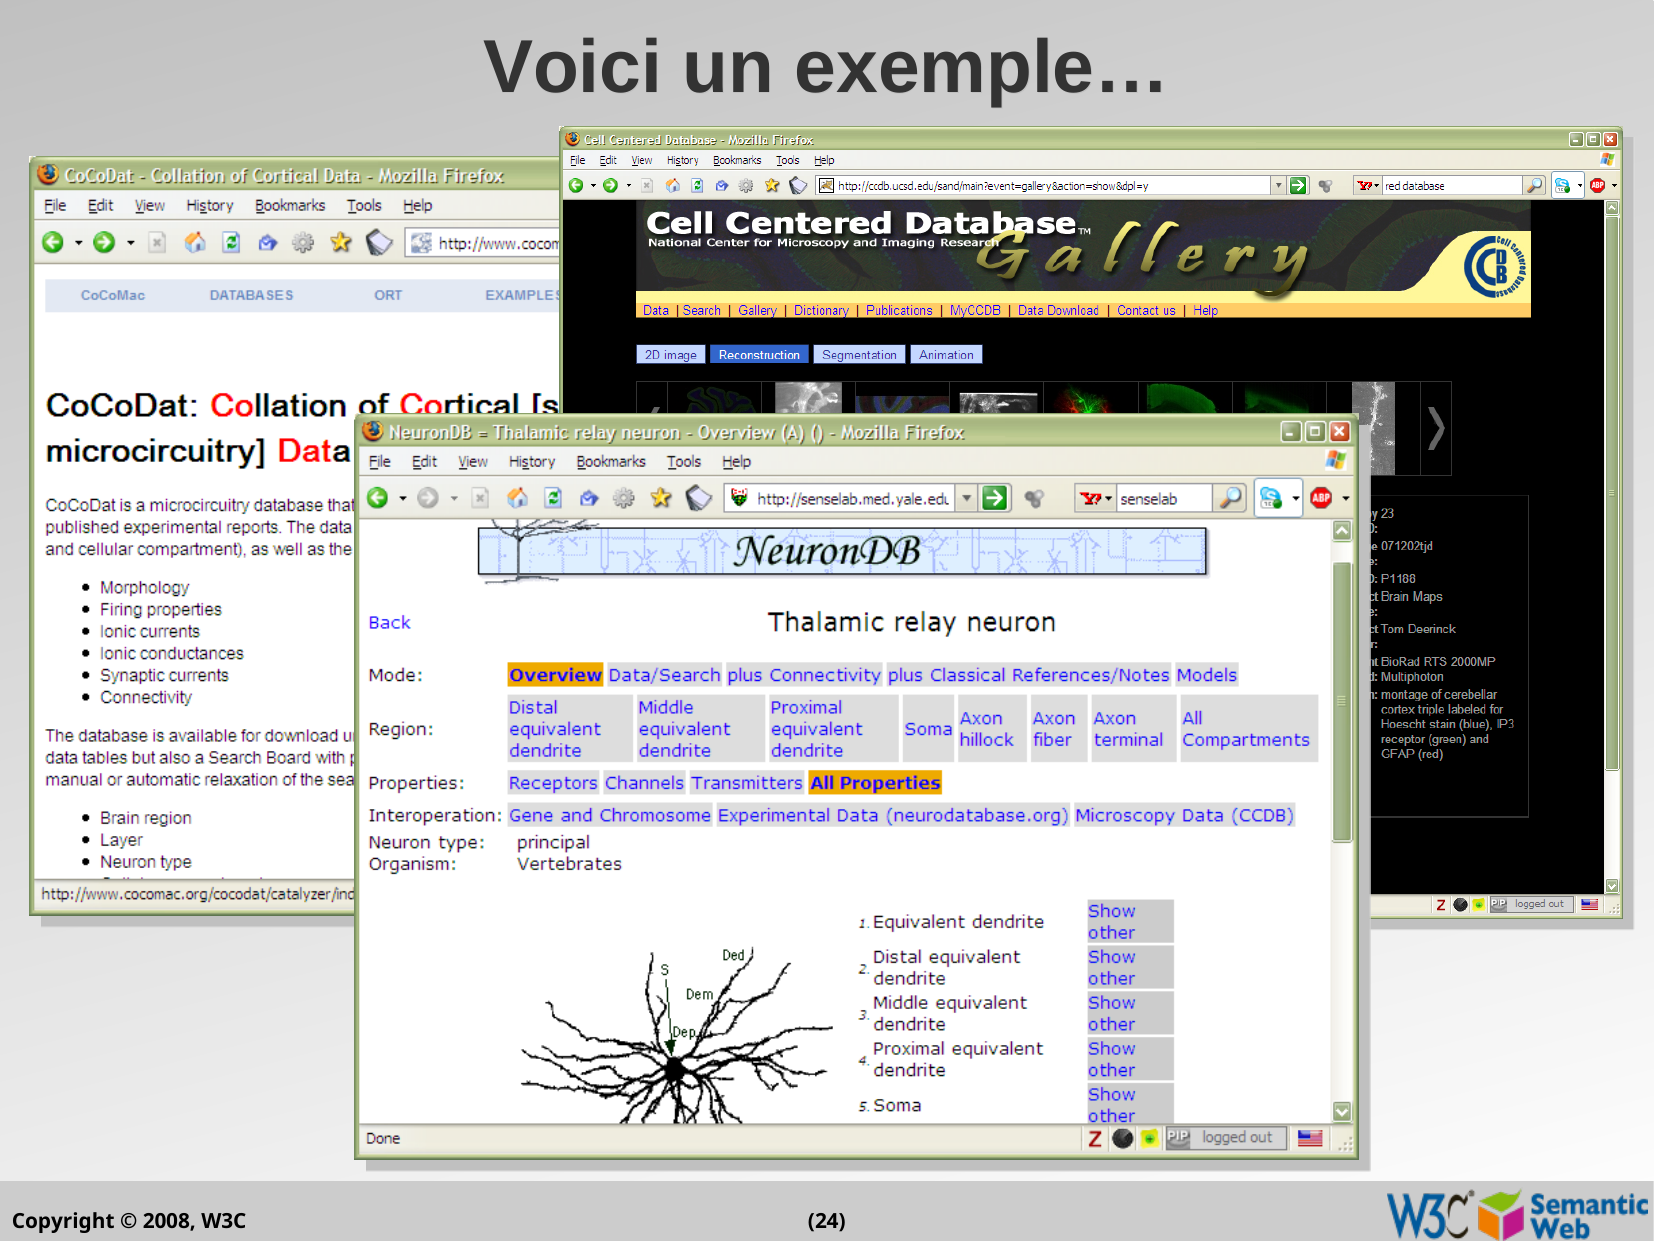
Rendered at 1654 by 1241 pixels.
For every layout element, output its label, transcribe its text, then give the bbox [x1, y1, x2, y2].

title Voici un exemple… [0, 5, 1654, 125]
picture [1387, 1187, 1648, 1241]
picture [29, 126, 1623, 1160]
